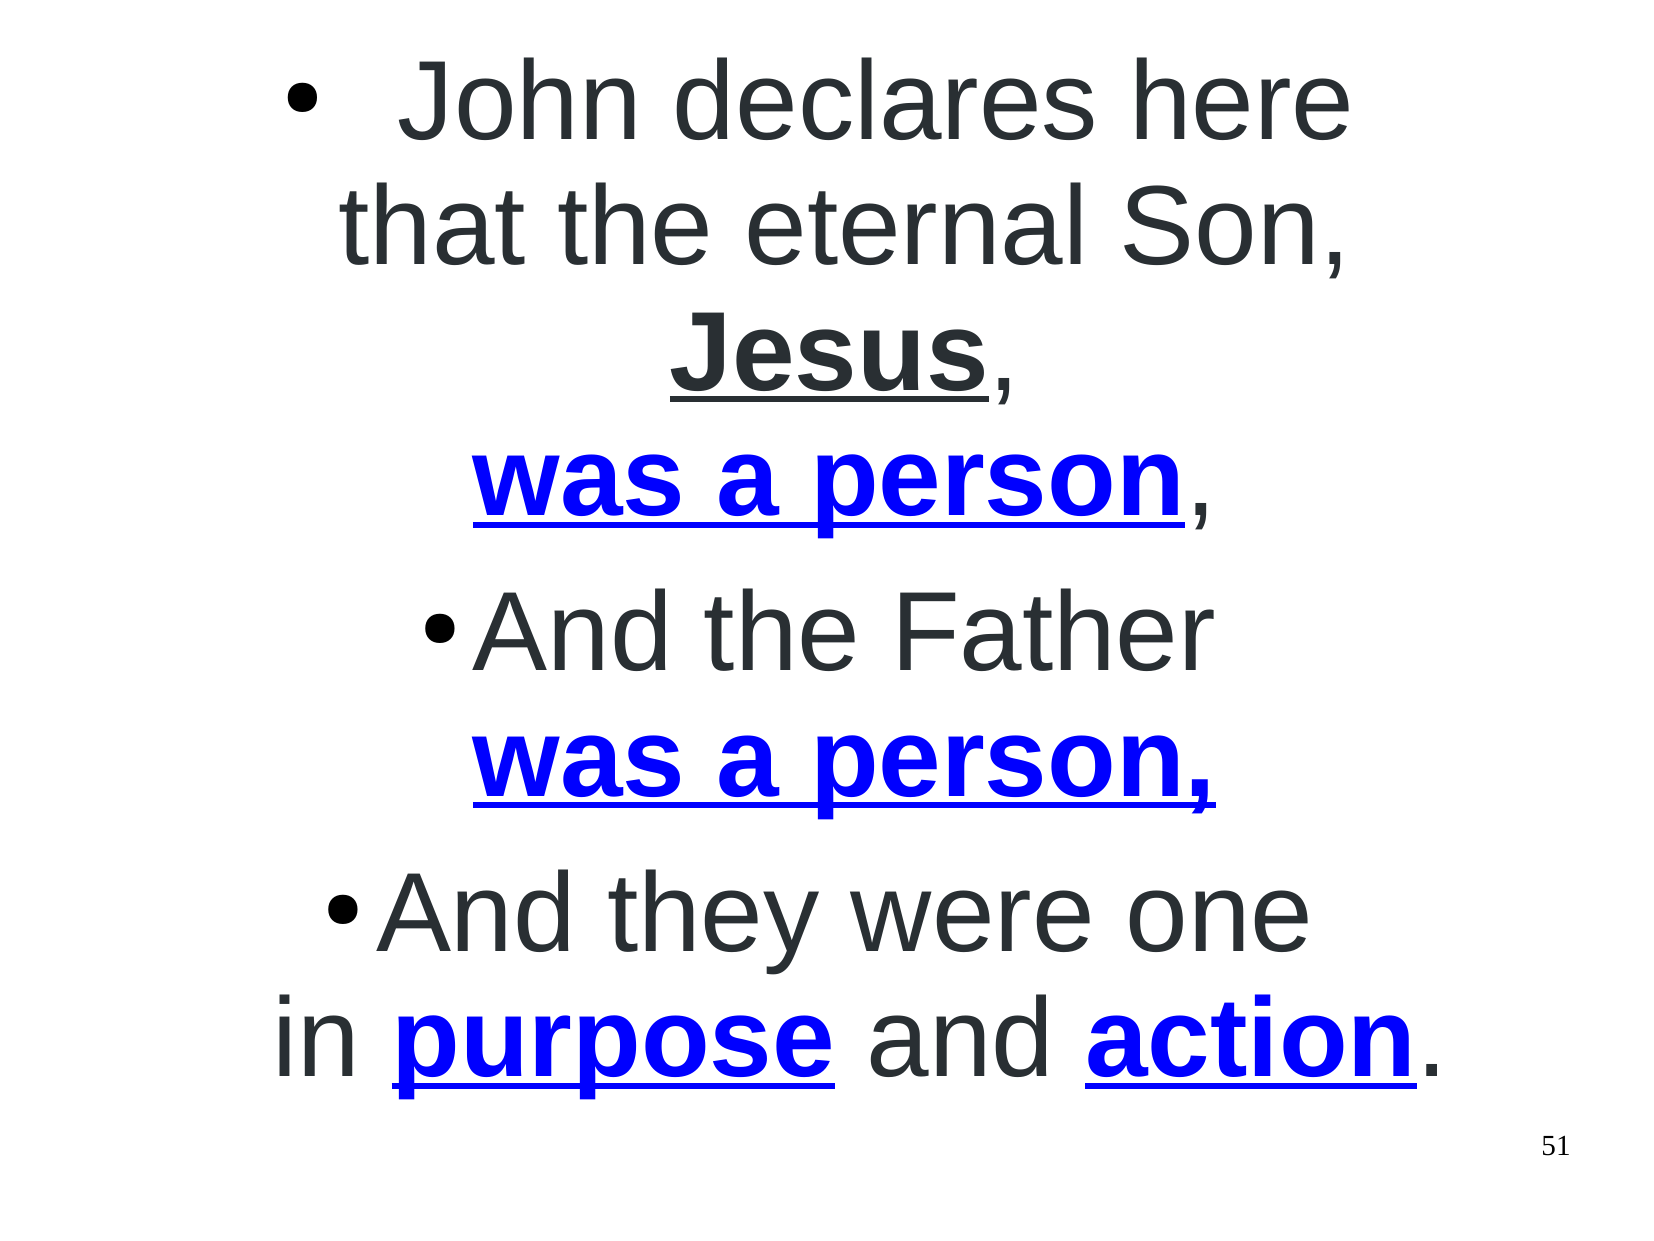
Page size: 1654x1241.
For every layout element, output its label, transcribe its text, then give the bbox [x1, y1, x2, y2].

list John declares here that the eternal Son, Jesus, was a person, And the Father was a person, And they were one in purpose and action. [37, 37, 1613, 1238]
